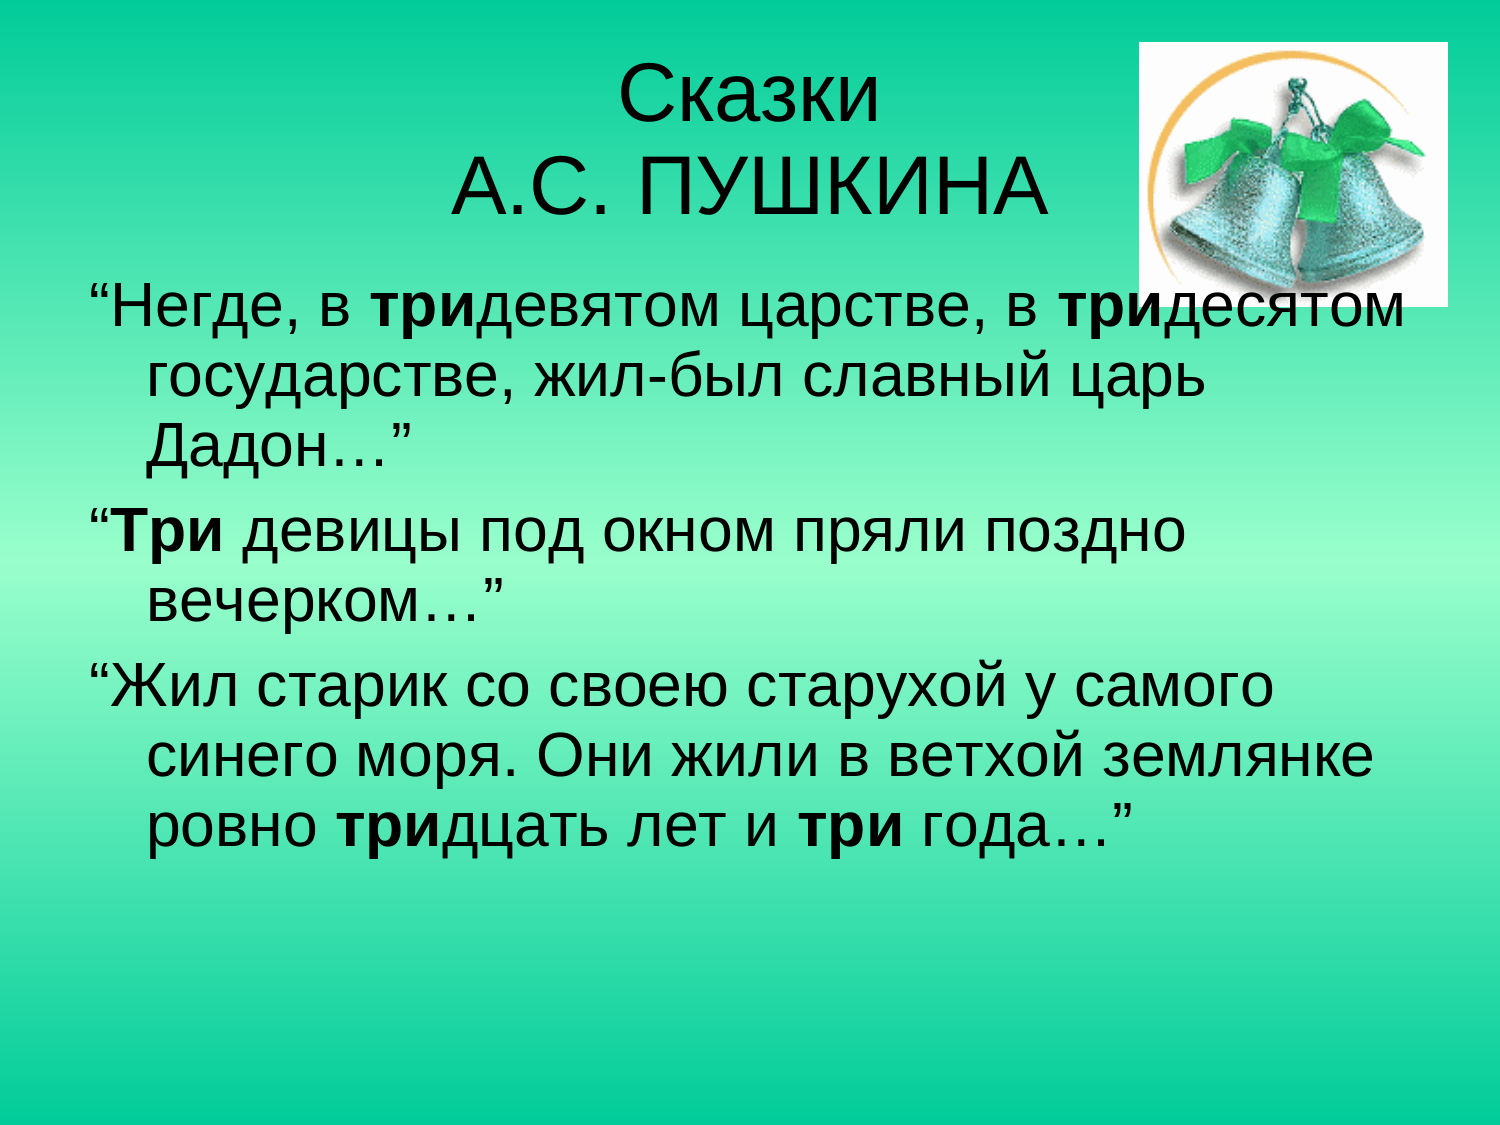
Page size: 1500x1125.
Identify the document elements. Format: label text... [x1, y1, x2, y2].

picture [1139, 42, 1448, 307]
title Сказки А.С. ПУШКИНА [75, 31, 1426, 247]
list “Негде, в тридевятом царстве, в тридесятом государстве, жил-был славный царь Дадон…” “Три девицы под окном пряли поздно вечерком…” “Жил старик со своею старухой у самого синего моря. Они жили в ветхой землянке ровно тридцать лет и три года…” [75, 262, 1426, 1125]
